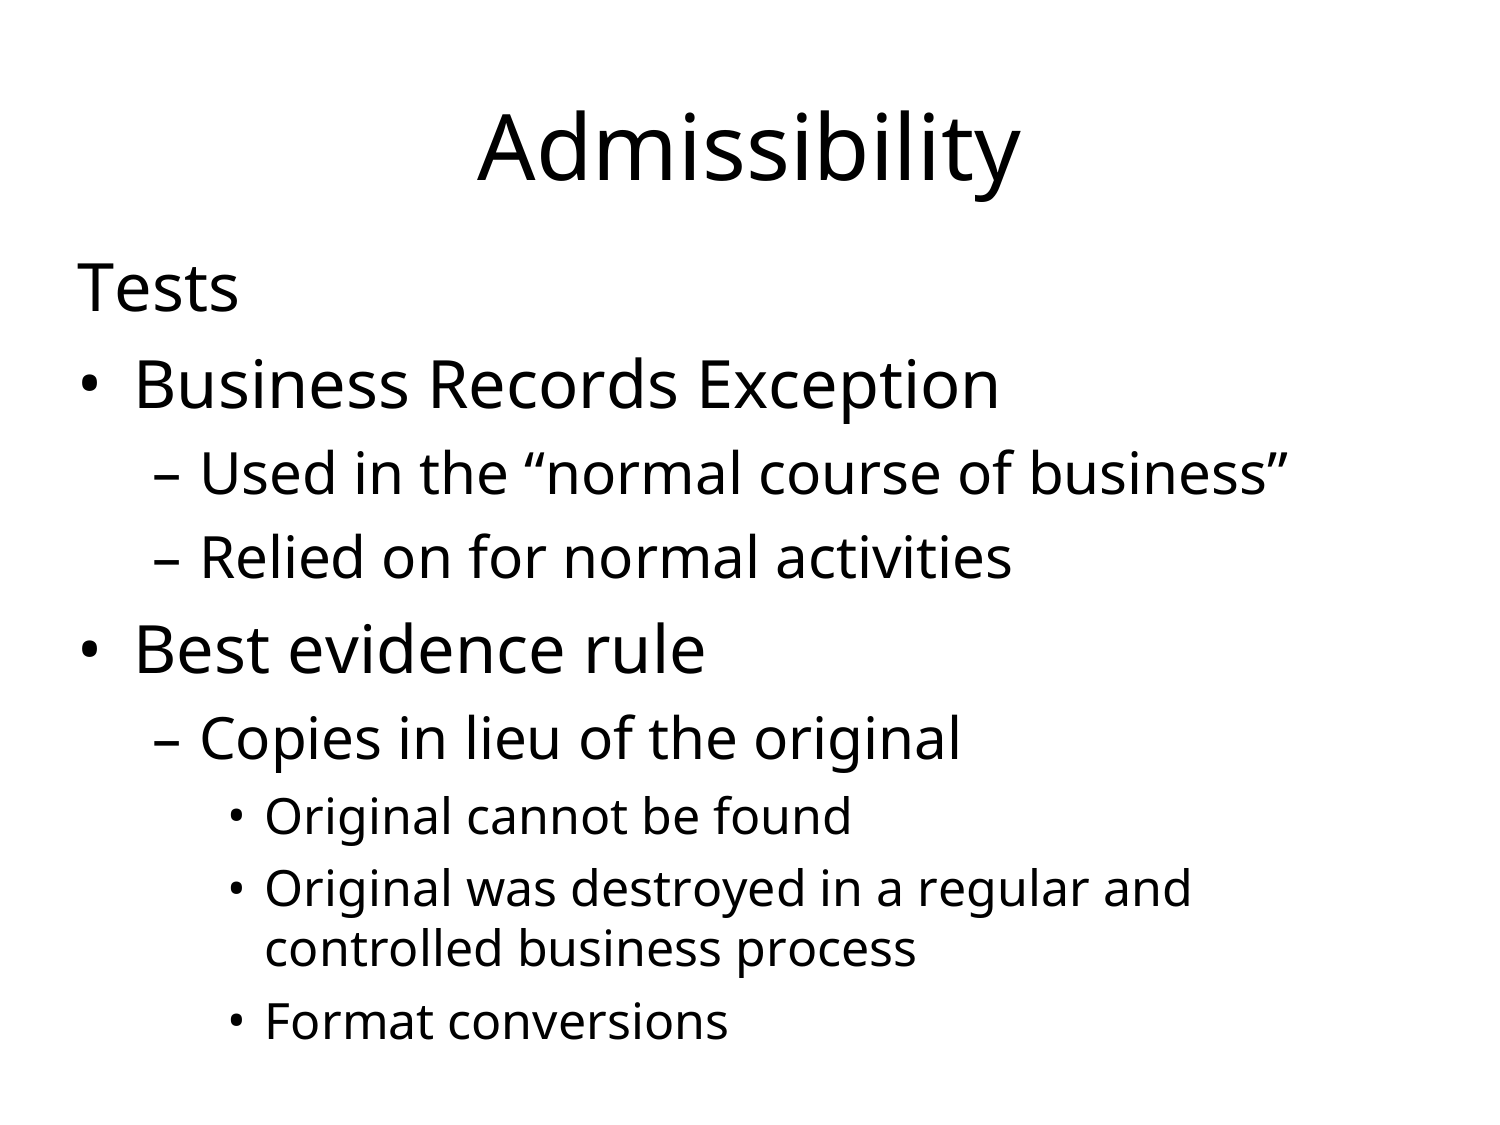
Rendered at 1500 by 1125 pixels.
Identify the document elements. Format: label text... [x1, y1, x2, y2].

list Tests Business Records Exception Used in the “normal course of business” Relied on for normal activities Best evidence rule Copies in lieu of the original Original cannot be found Original was destroyed in a regular and controlled business process Format conversions [62, 237, 1388, 1125]
title Admissibility [112, 49, 1388, 237]
